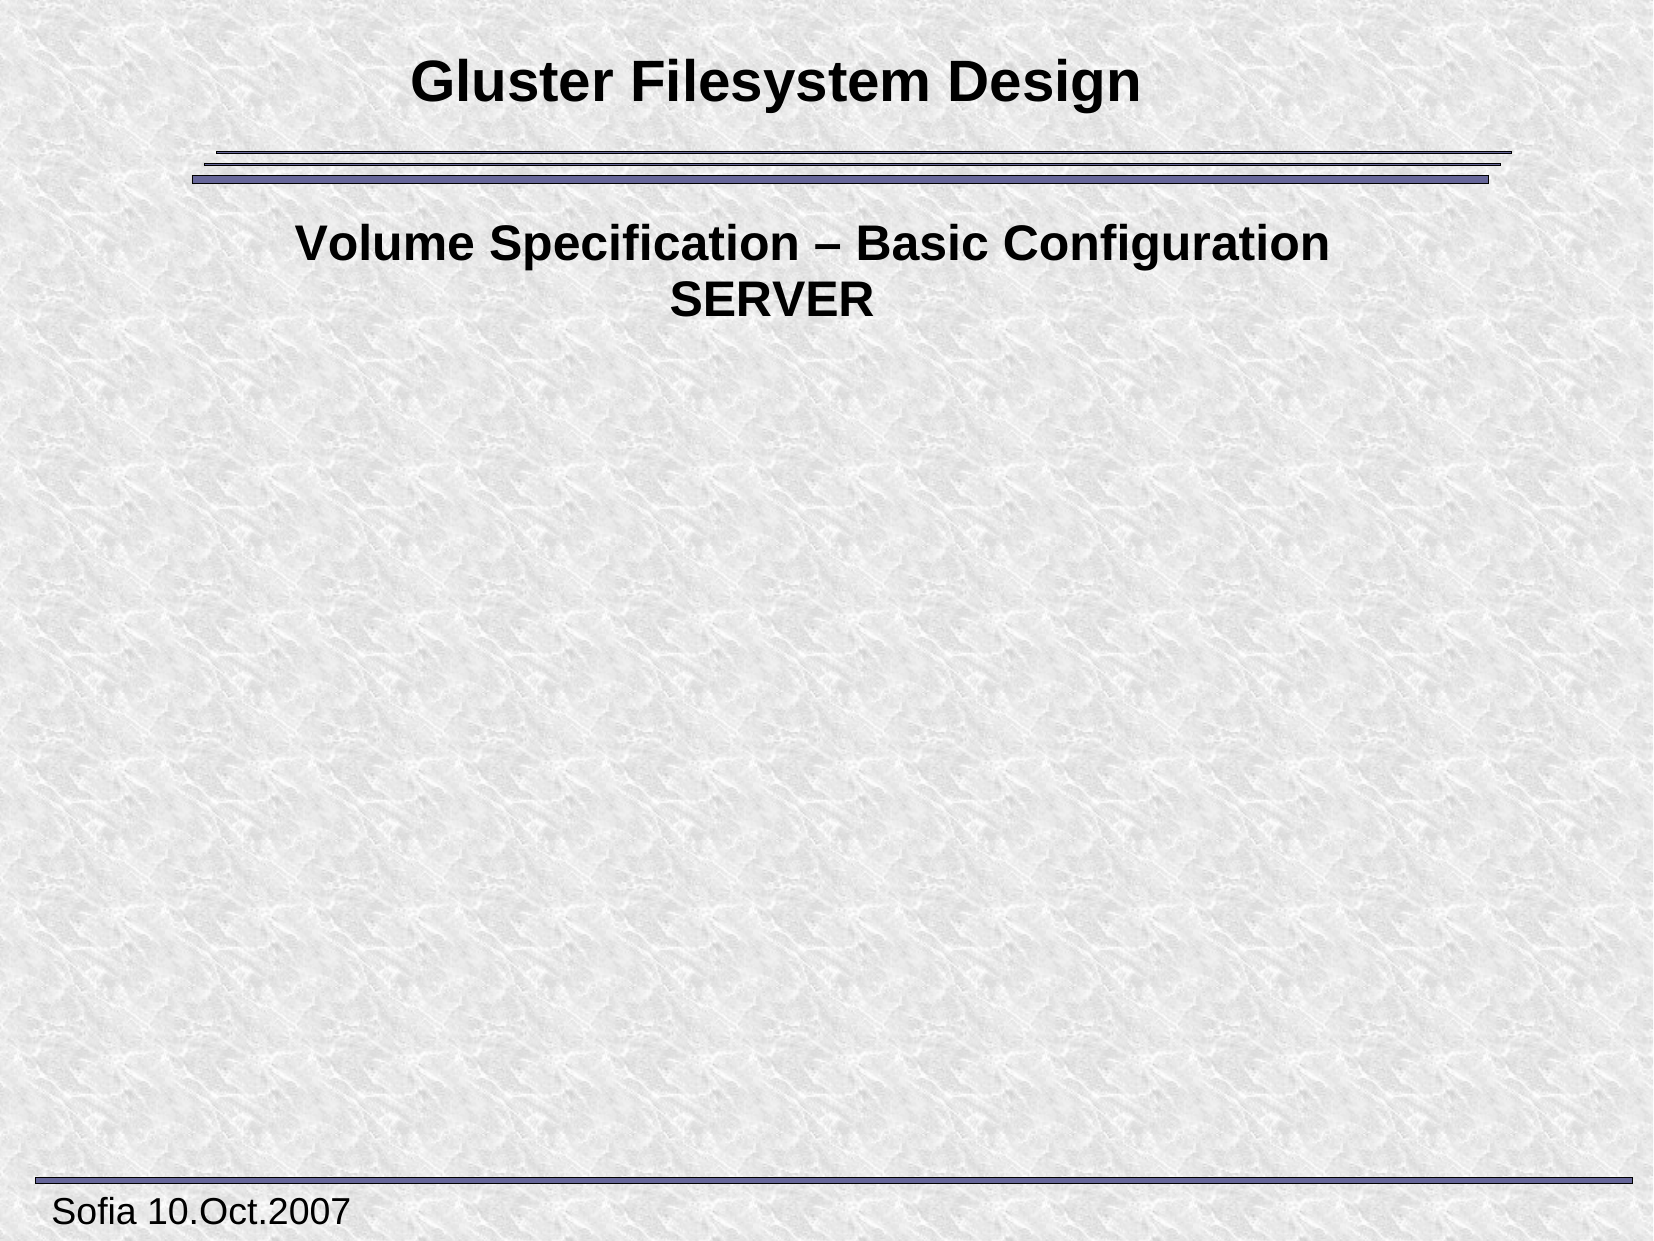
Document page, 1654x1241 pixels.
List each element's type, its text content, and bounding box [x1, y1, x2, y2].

text_box [192, 175, 1489, 184]
text_box Sofia 10.Oct.2007 [36, 1183, 389, 1241]
text_box [35, 1177, 1633, 1184]
text_box Volume Specification – Basic Configuration SERVER [54, 207, 1626, 456]
text_box Gluster Filesystem Design [395, 41, 1211, 125]
picture [0, 0, 1654, 1241]
